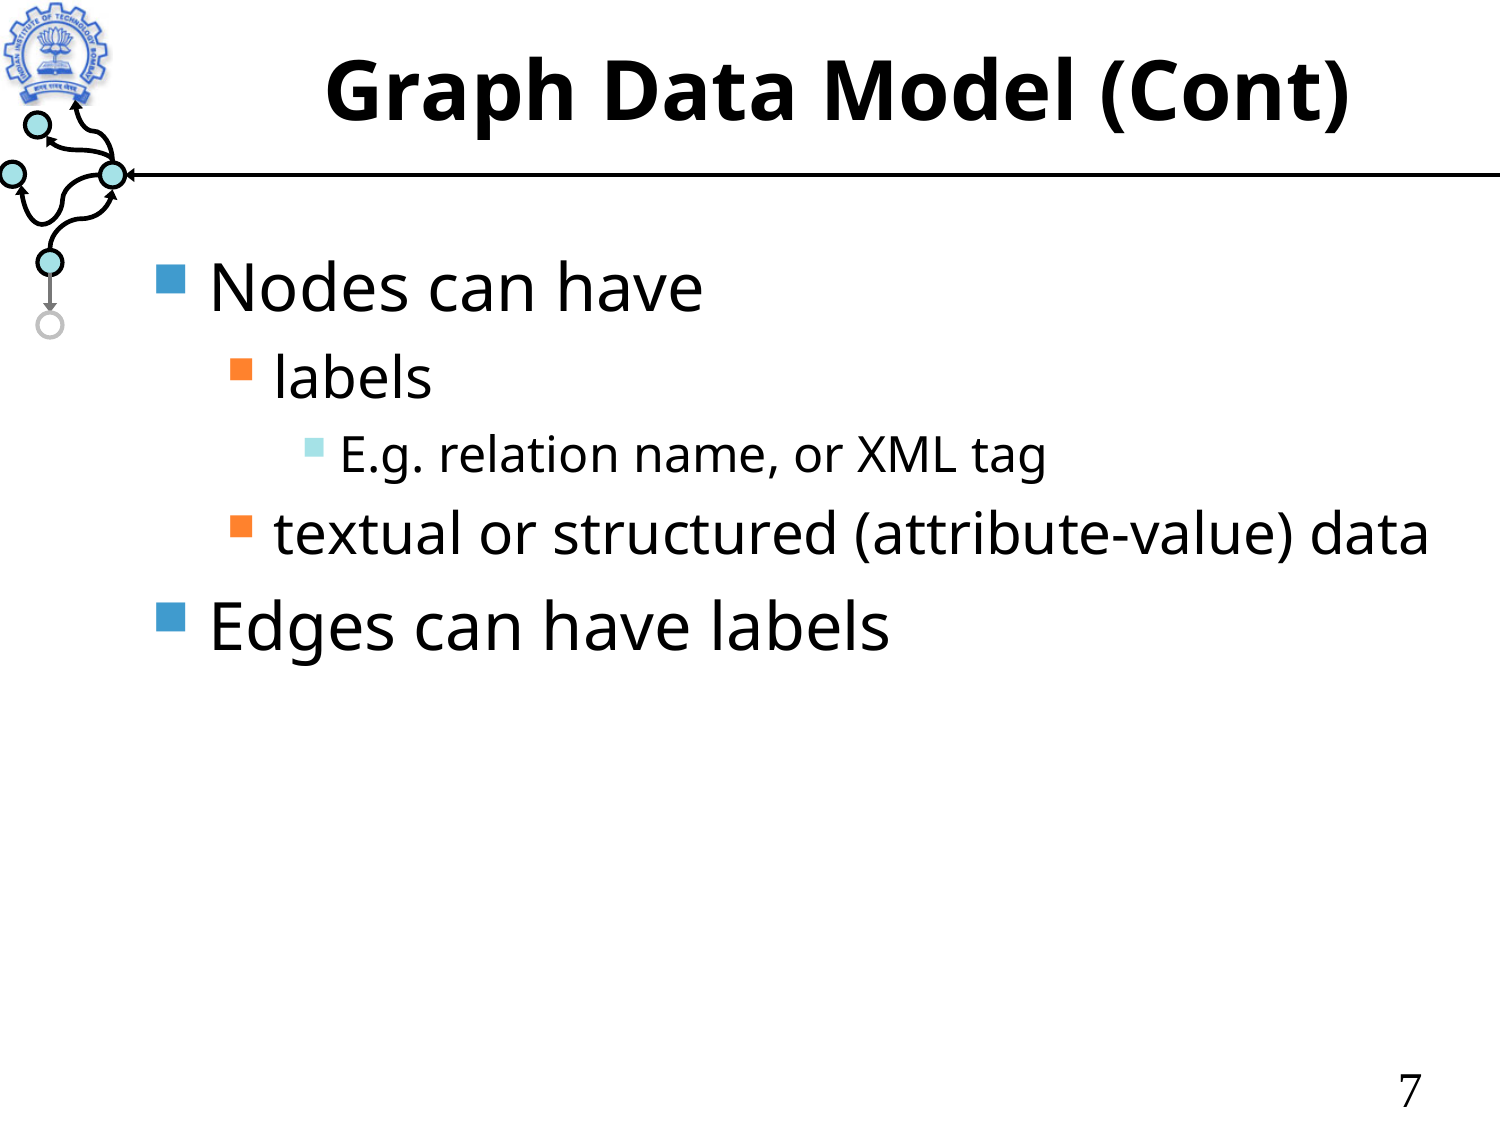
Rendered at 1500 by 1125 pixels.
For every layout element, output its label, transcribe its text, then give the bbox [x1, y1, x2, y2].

list Nodes can have labels E.g. relation name, or XML tag textual or structured (attribute-value) data Edges can have labels [137, 237, 1450, 1063]
title Graph Data Model (Cont) [200, 12, 1476, 163]
picture [0, 0, 113, 106]
